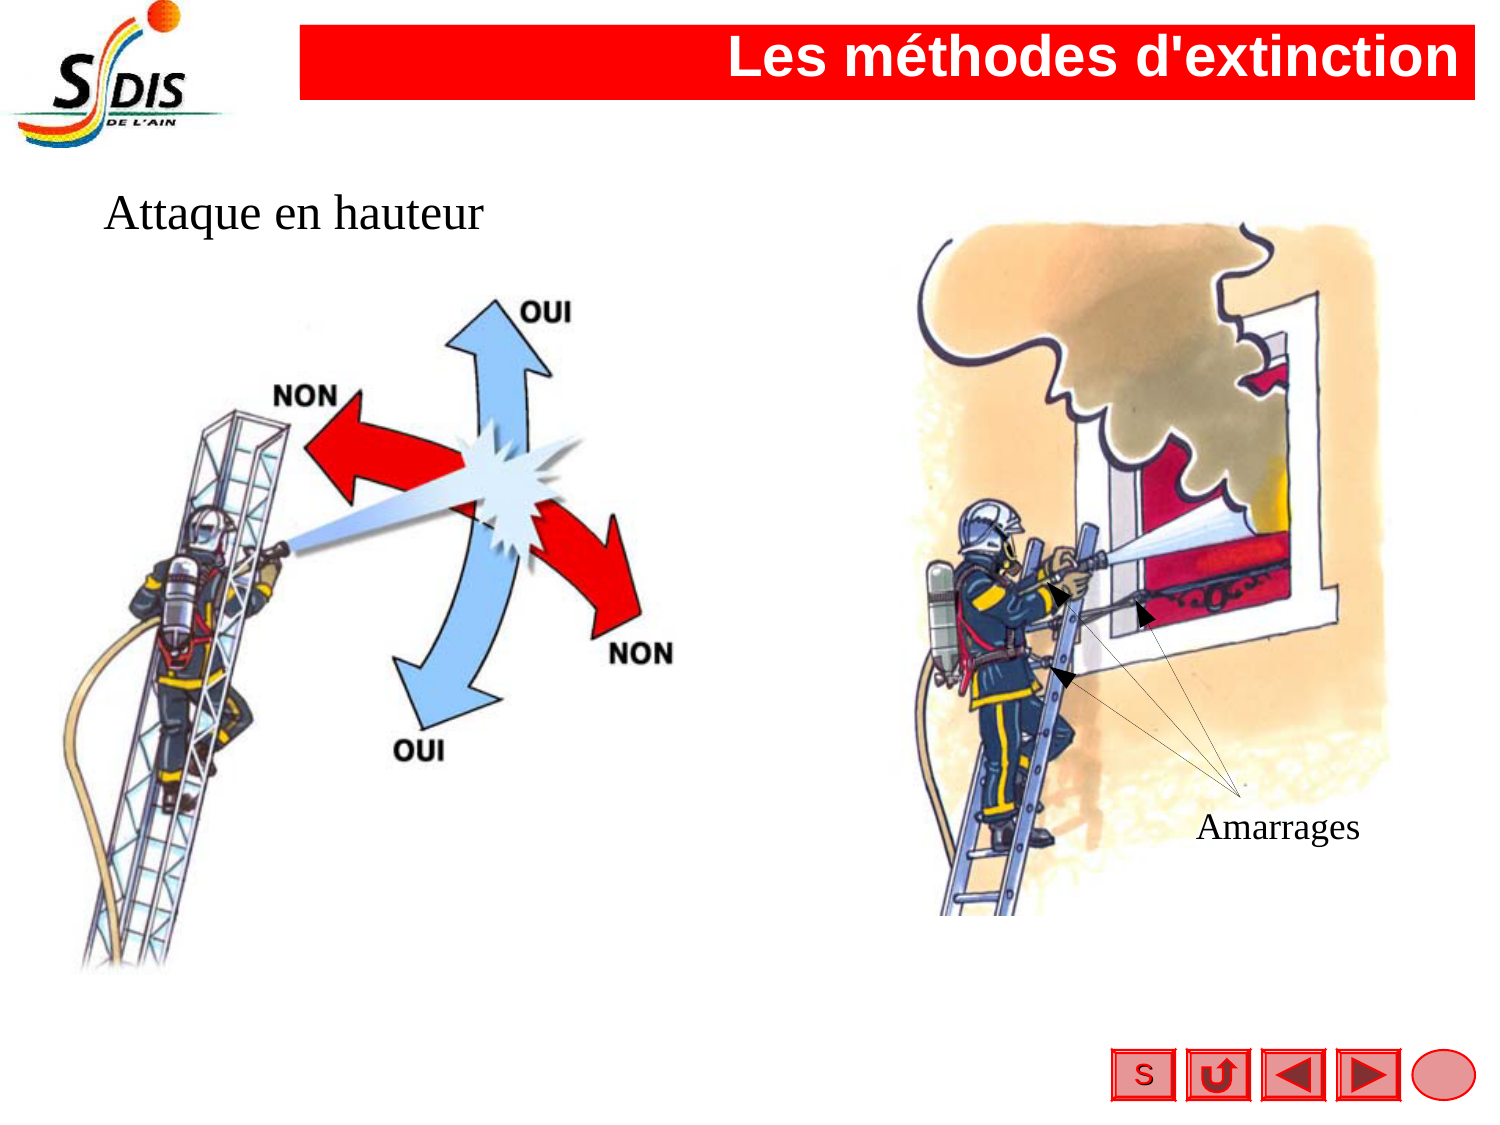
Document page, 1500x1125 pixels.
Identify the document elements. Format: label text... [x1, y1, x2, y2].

picture [1192, 1055, 1245, 1095]
picture [1117, 1055, 1170, 1095]
picture [856, 206, 1418, 916]
text_box [1412, 1049, 1476, 1101]
picture [59, 295, 680, 975]
picture [1342, 1055, 1395, 1095]
picture [0, 0, 237, 148]
picture [1267, 1055, 1320, 1095]
text_box Les méthodes d'extinction [299, 24, 1475, 89]
text_box Amarrages [1181, 798, 1388, 857]
text_box Attaque en hauteur [88, 177, 650, 249]
